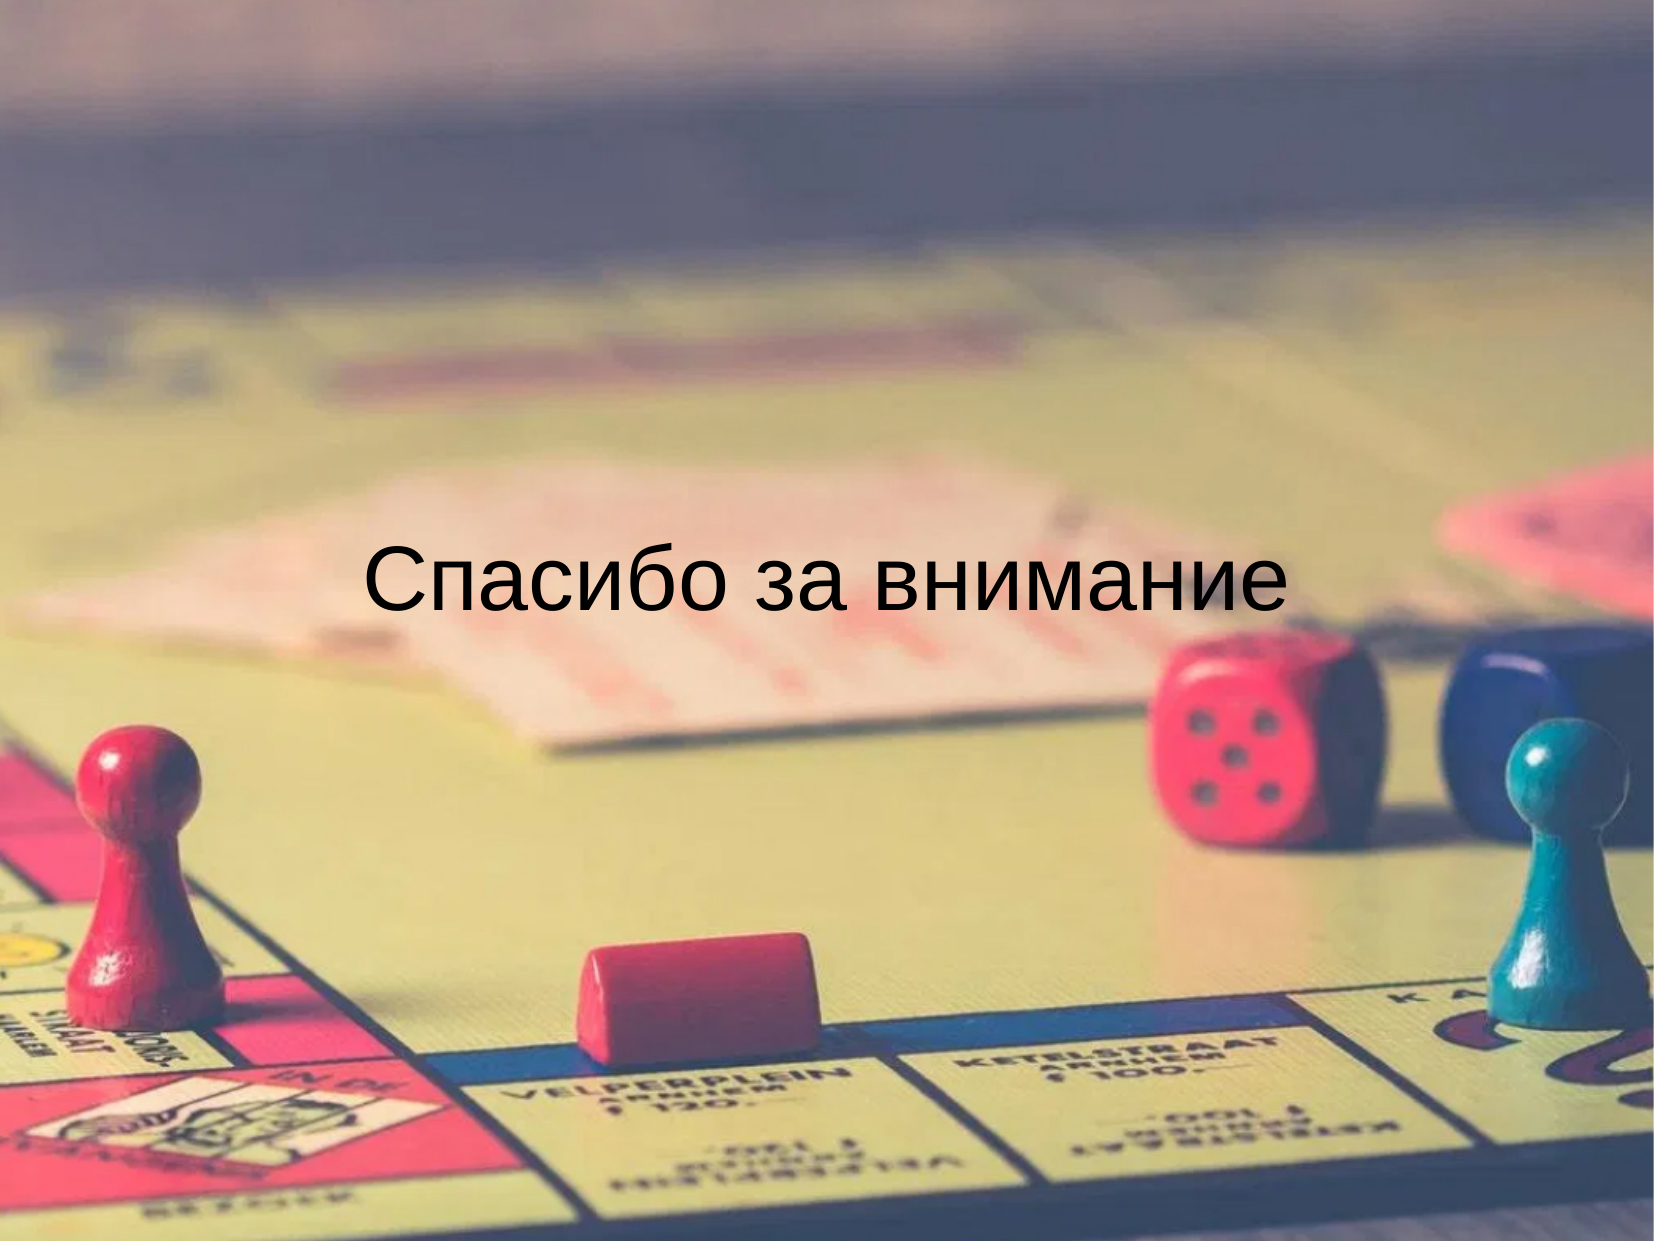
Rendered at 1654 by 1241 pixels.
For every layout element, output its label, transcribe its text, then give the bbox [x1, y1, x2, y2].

text_box [0, 0, 1654, 1241]
subtitle Спасибо за внимание [82, 49, 1571, 1109]
